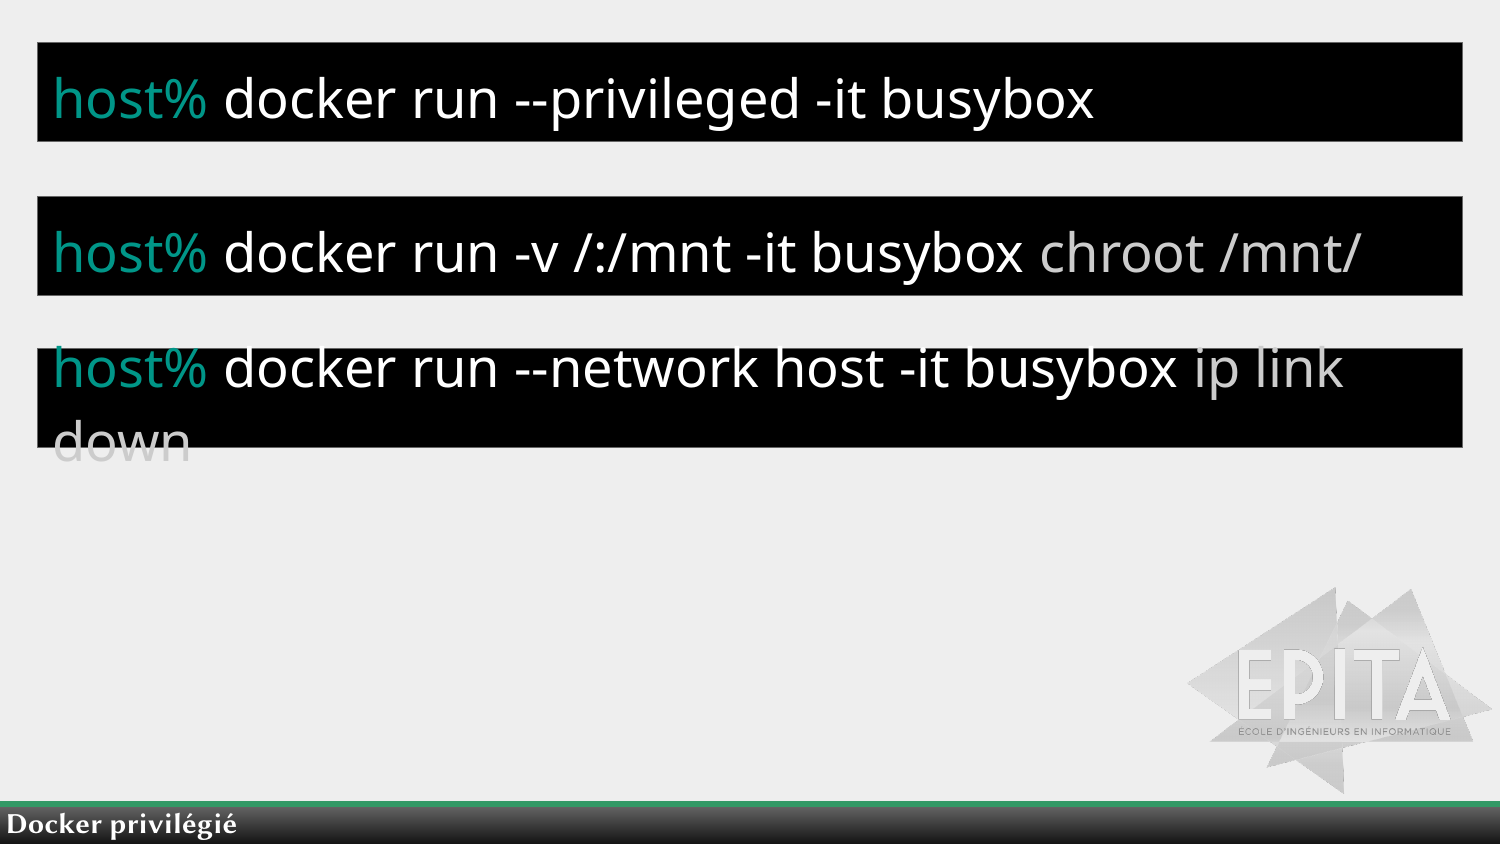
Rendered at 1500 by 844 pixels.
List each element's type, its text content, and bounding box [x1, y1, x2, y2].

text_box host% docker run --network host -it busybox ip link down [37, 348, 1463, 448]
picture [1187, 587, 1492, 794]
text_box host% docker run --privileged -it busybox [37, 42, 1463, 142]
text_box host% docker run -v /:/mnt -it busybox chroot /mnt/ [37, 196, 1463, 296]
title Docker privilégié [5, 801, 1075, 844]
